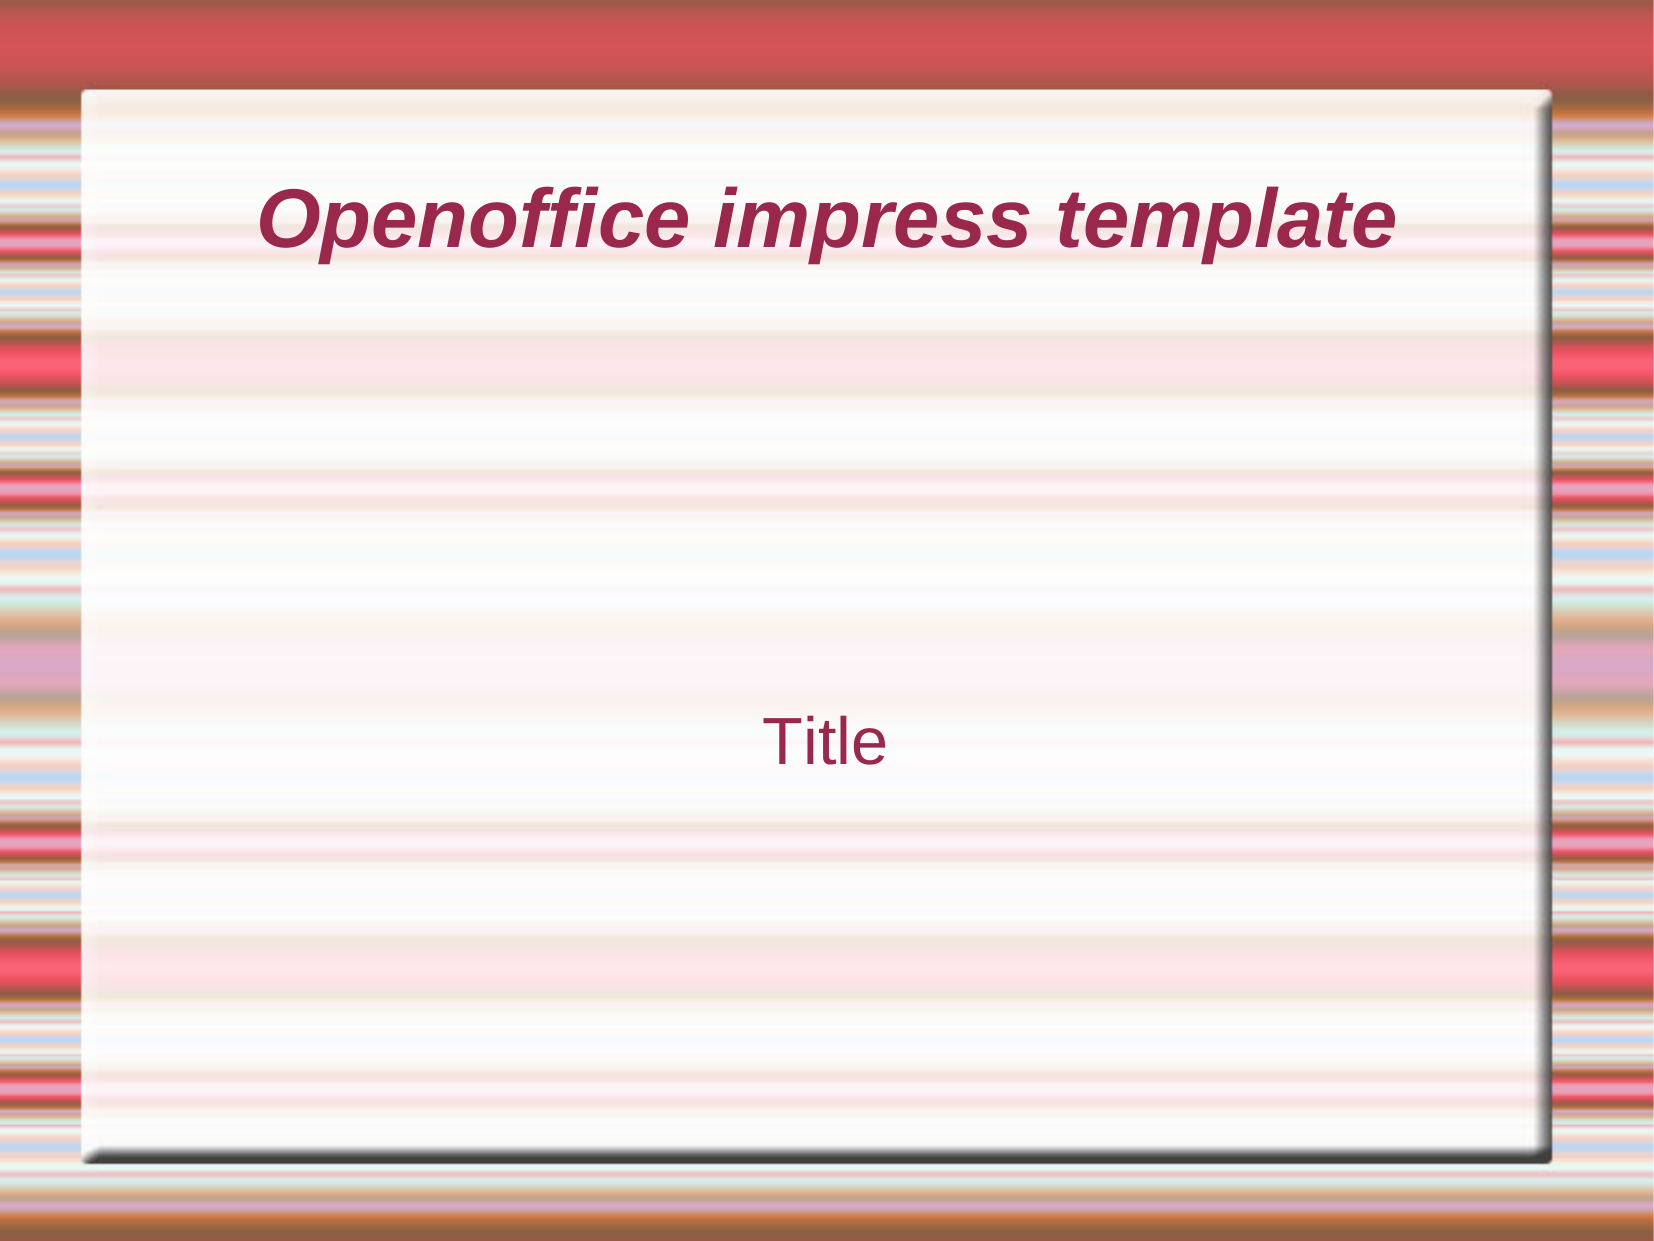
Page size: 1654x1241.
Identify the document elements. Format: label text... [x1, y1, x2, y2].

title Openoffice impress template [121, 114, 1534, 322]
subtitle Title [134, 350, 1517, 1133]
picture [0, 0, 1654, 1241]
